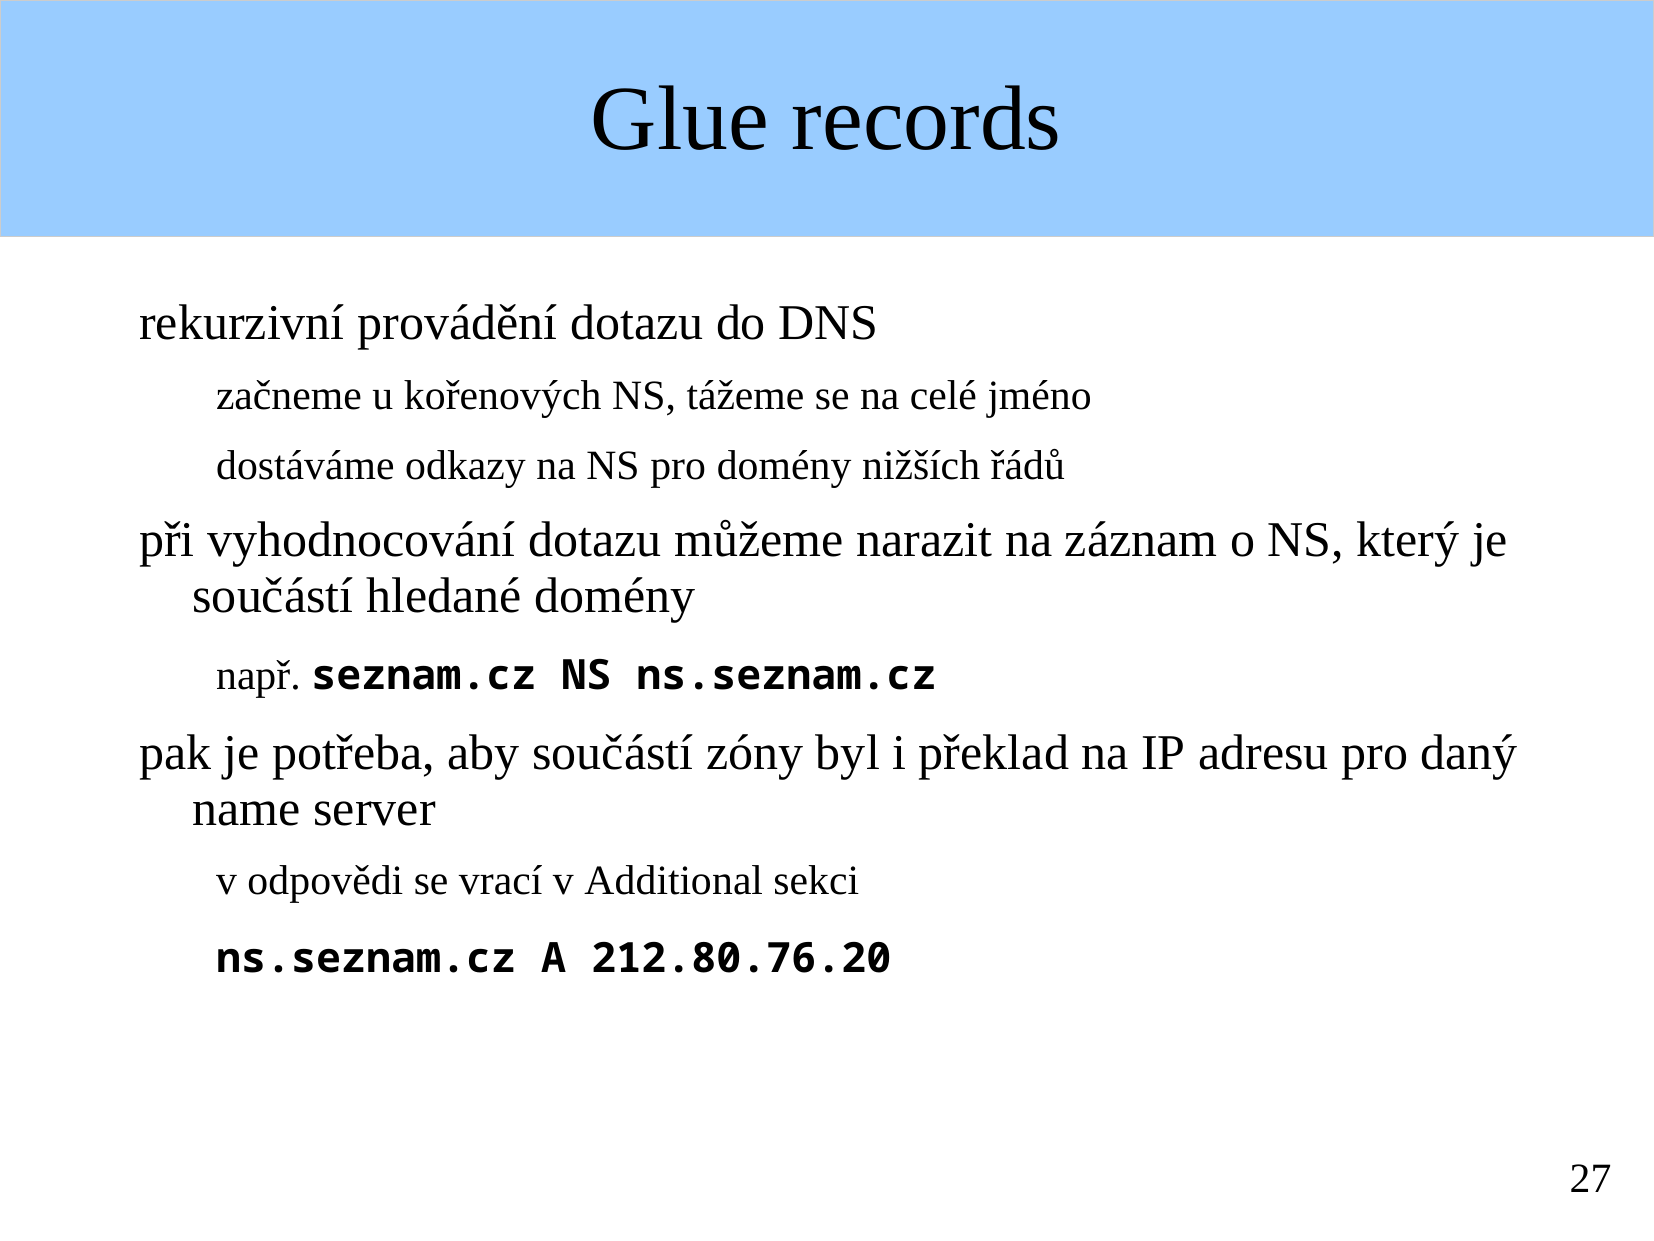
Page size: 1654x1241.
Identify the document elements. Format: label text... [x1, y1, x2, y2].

title Glue records [0, 0, 1654, 237]
list rekurzivní provádění dotazu do DNS začneme u kořenových NS, tážeme se na celé jméno dostáváme odkazy na NS pro domény nižších řádů při vyhodnocování dotazu můžeme narazit na záznam o NS, který je součástí hledané domény např. seznam.cz NS ns.seznam.cz pak je potřeba, aby součástí zóny byl i překlad na IP adresu pro daný name server v odpovědi se vrací v Additional sekci ns.seznam.cz A 212.80.76.20 [121, 295, 1534, 1127]
